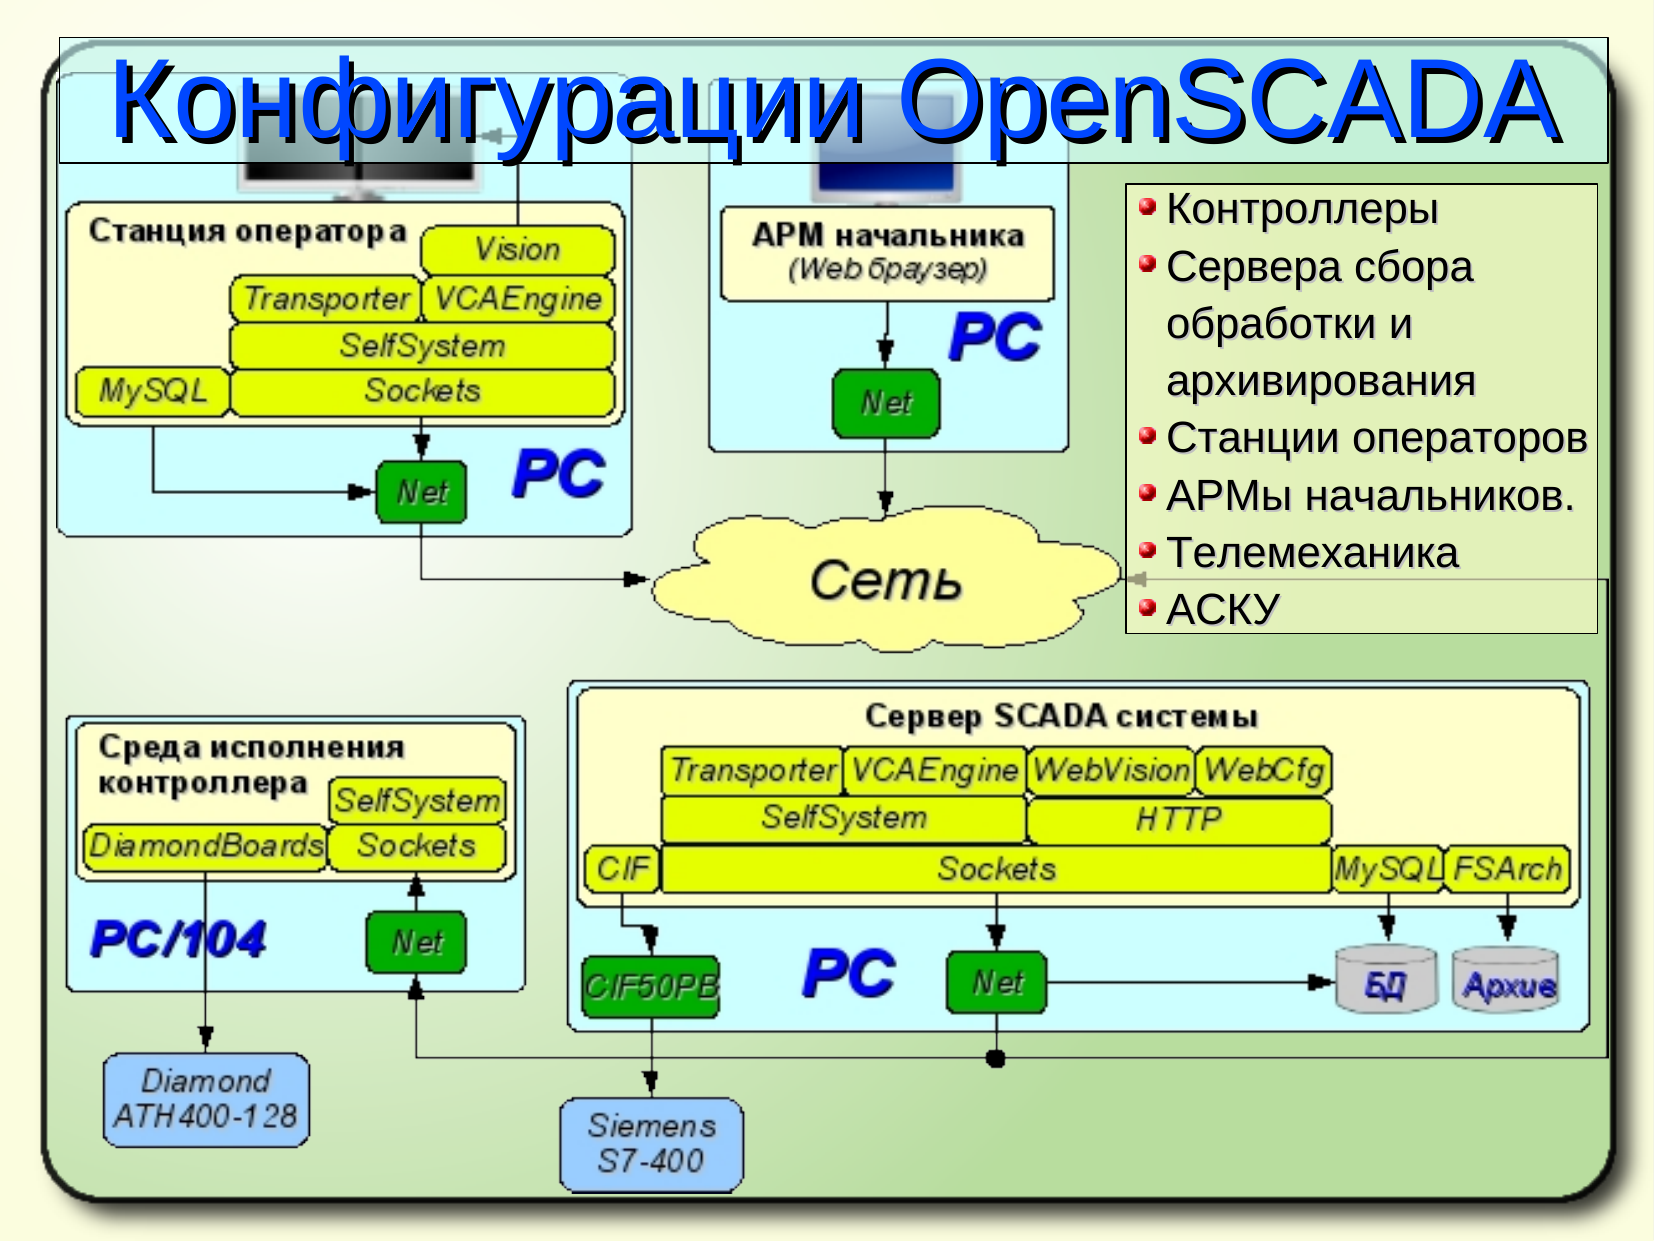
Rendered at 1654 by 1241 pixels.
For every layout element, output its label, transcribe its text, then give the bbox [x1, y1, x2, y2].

list Контроллеры Сервера сбора обработки и архивирования Станции операторов АРМы начальников. Телемеханика АСКУ [1126, 184, 1598, 634]
title Конфигурации OpenSCADA [59, 37, 1609, 163]
picture [0, 0, 1654, 1241]
